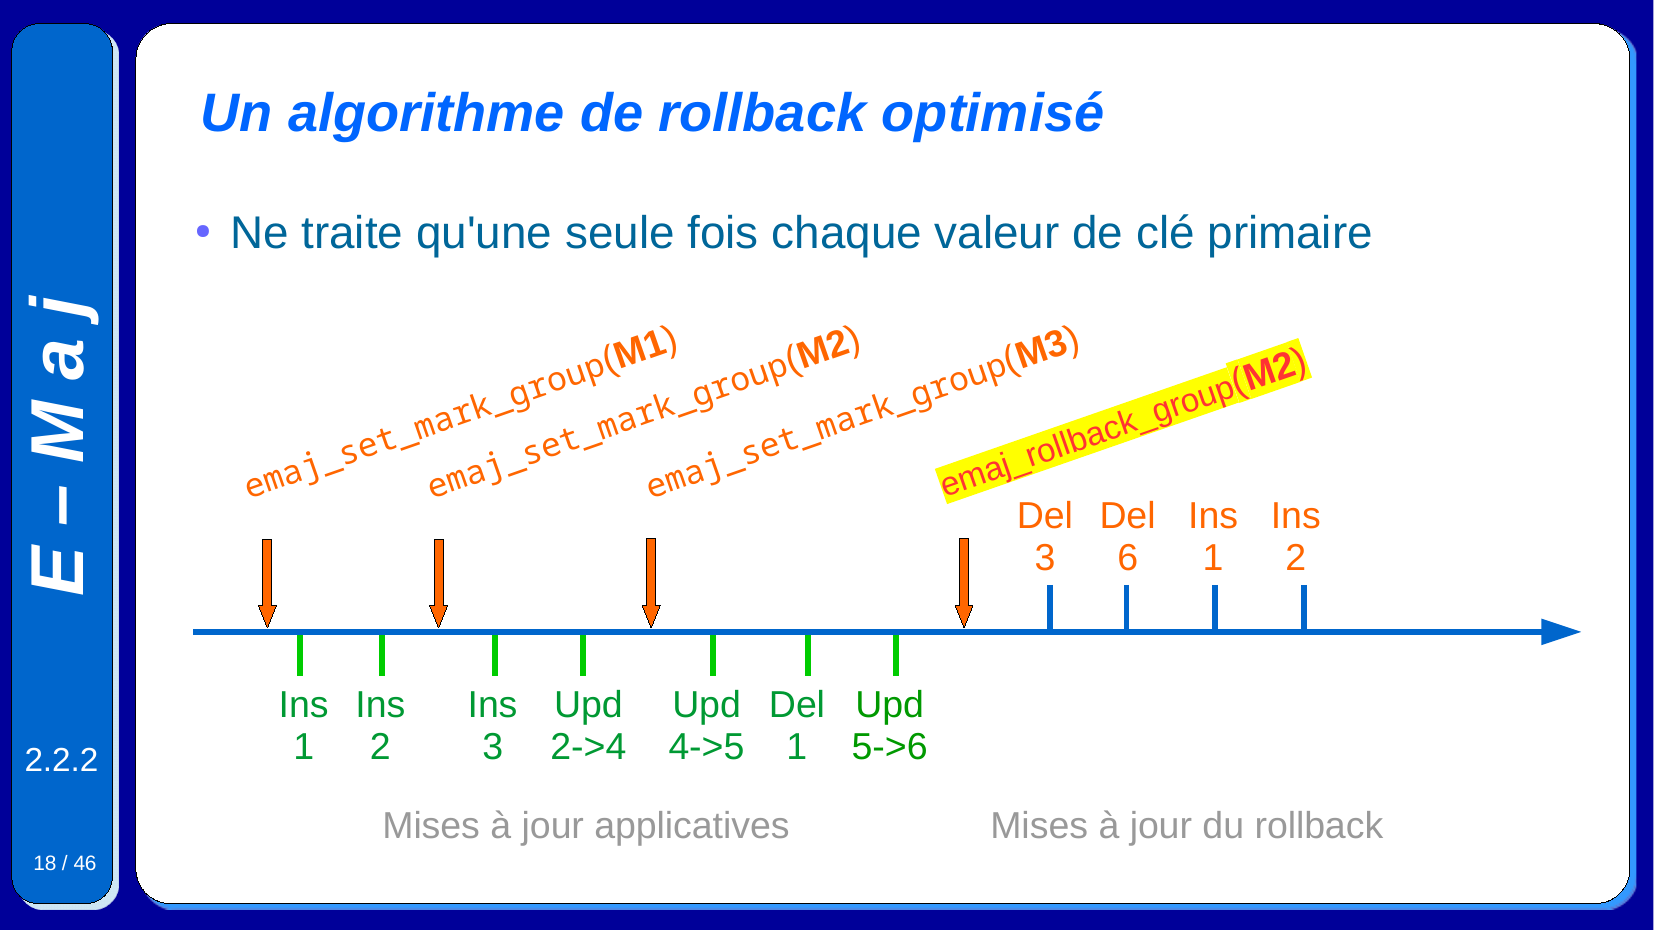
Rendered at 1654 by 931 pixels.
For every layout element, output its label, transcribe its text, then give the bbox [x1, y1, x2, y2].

text_box [258, 539, 277, 628]
text_box [429, 539, 448, 628]
list Ne traite qu'une seule fois chaque valeur de clé primaire [177, 206, 1587, 827]
text_box Del 6 [1084, 487, 1187, 588]
text_box Upd 2->4 [535, 676, 653, 777]
text_box Del 1 [779, 676, 836, 777]
text_box emaj_set_mark_group(M2) [403, 302, 887, 530]
title Un algorithme de rollback optimisé [200, 34, 1575, 191]
text_box Ins 3 [452, 676, 535, 777]
text_box [955, 538, 973, 628]
text_box Mises à jour du rollback [975, 796, 1399, 854]
text_box Upd 5->6 [836, 676, 962, 777]
text_box Ins 2 [1256, 487, 1347, 588]
text_box Ins 1 [263, 676, 340, 777]
text_box Mises à jour applicatives [367, 796, 805, 854]
text_box Del 3 [1002, 487, 1084, 588]
text_box [642, 538, 661, 628]
text_box emaj_set_mark_group(M1) [220, 302, 700, 530]
text_box Ins 1 [1187, 487, 1256, 588]
text_box emaj_set_mark_group(M3) [622, 302, 1105, 530]
text_box Upd 4->5 [653, 676, 779, 777]
text_box Ins 2 [340, 676, 432, 777]
text_box emaj_rollback_group(M2) [917, 313, 1369, 530]
